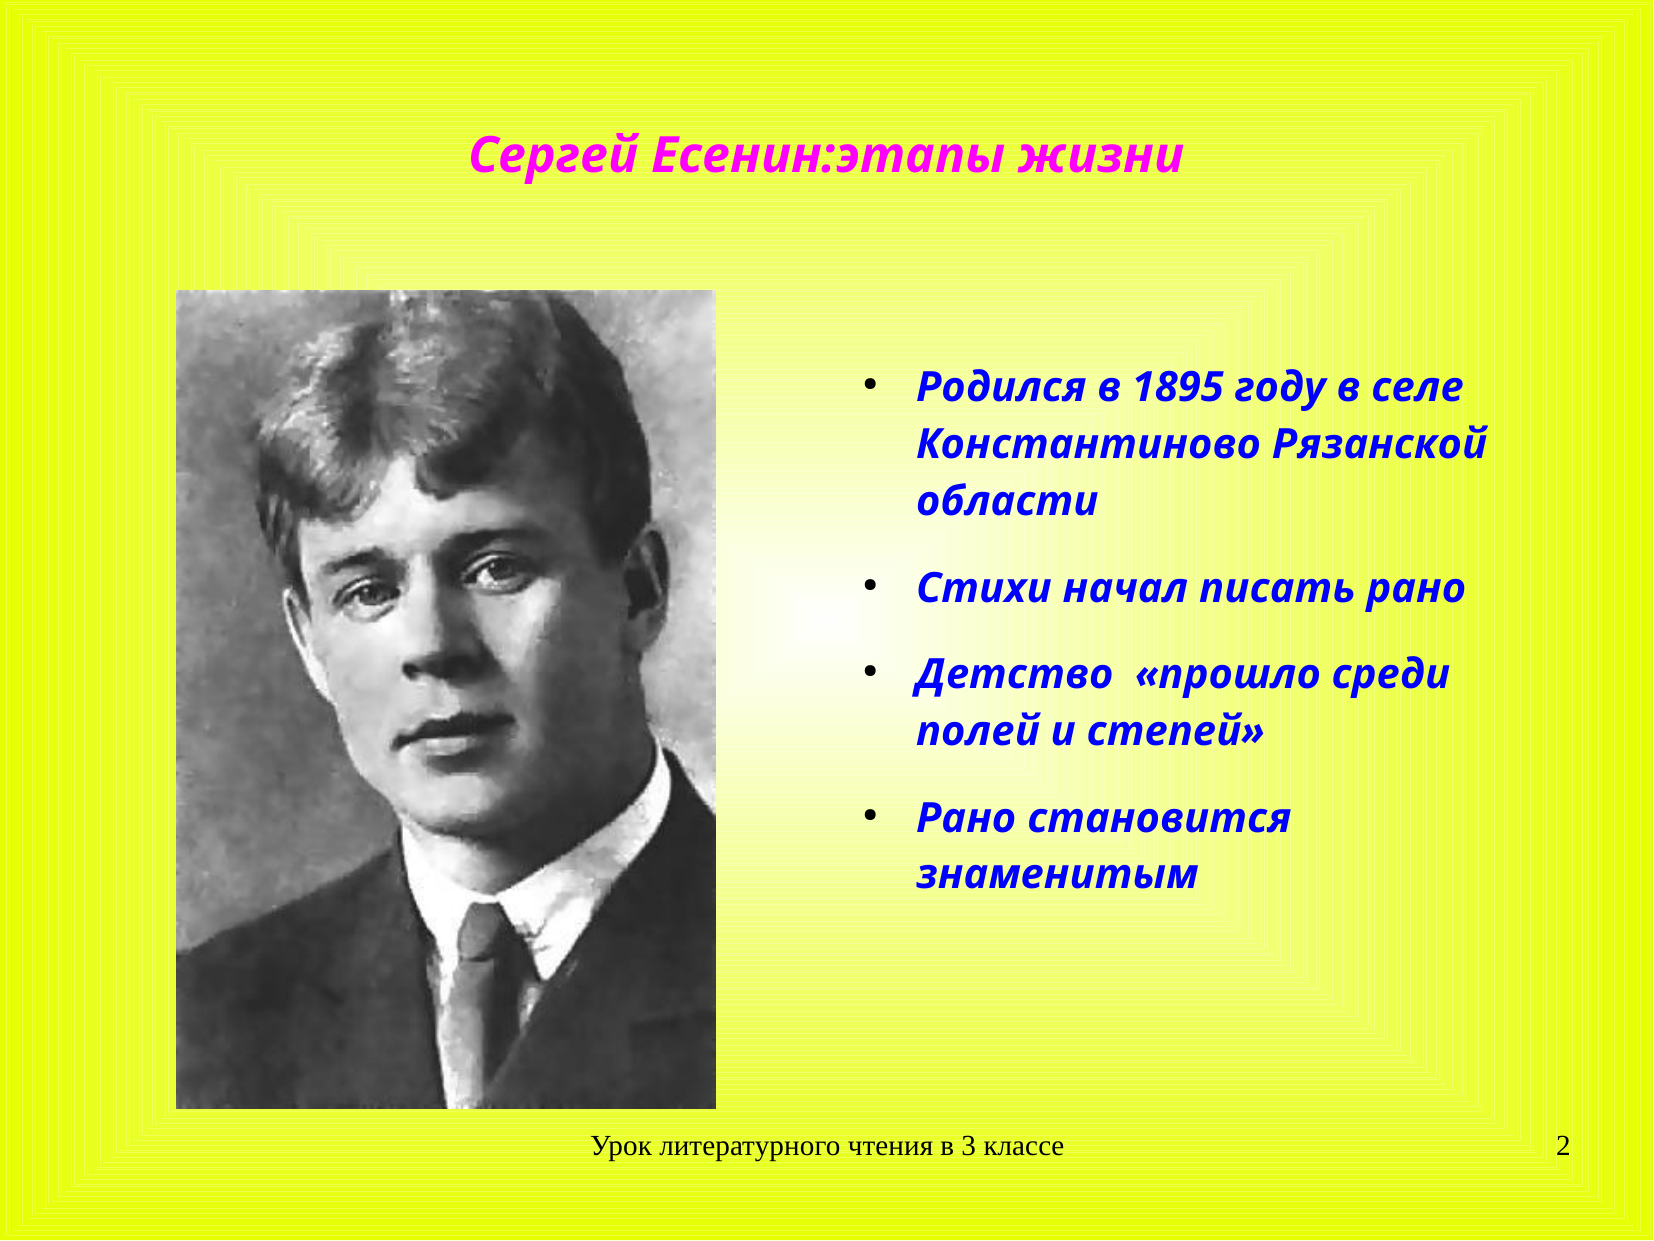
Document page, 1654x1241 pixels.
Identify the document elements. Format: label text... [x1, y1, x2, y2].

picture [176, 290, 716, 1109]
title Сергей Есенин:этапы жизни [82, 49, 1571, 257]
list Родился в 1895 году в селе Константиново Рязанской области Стихи начал писать рано Детство «прошло среди полей и степей» Рано становится знаменитым [845, 290, 1572, 1109]
